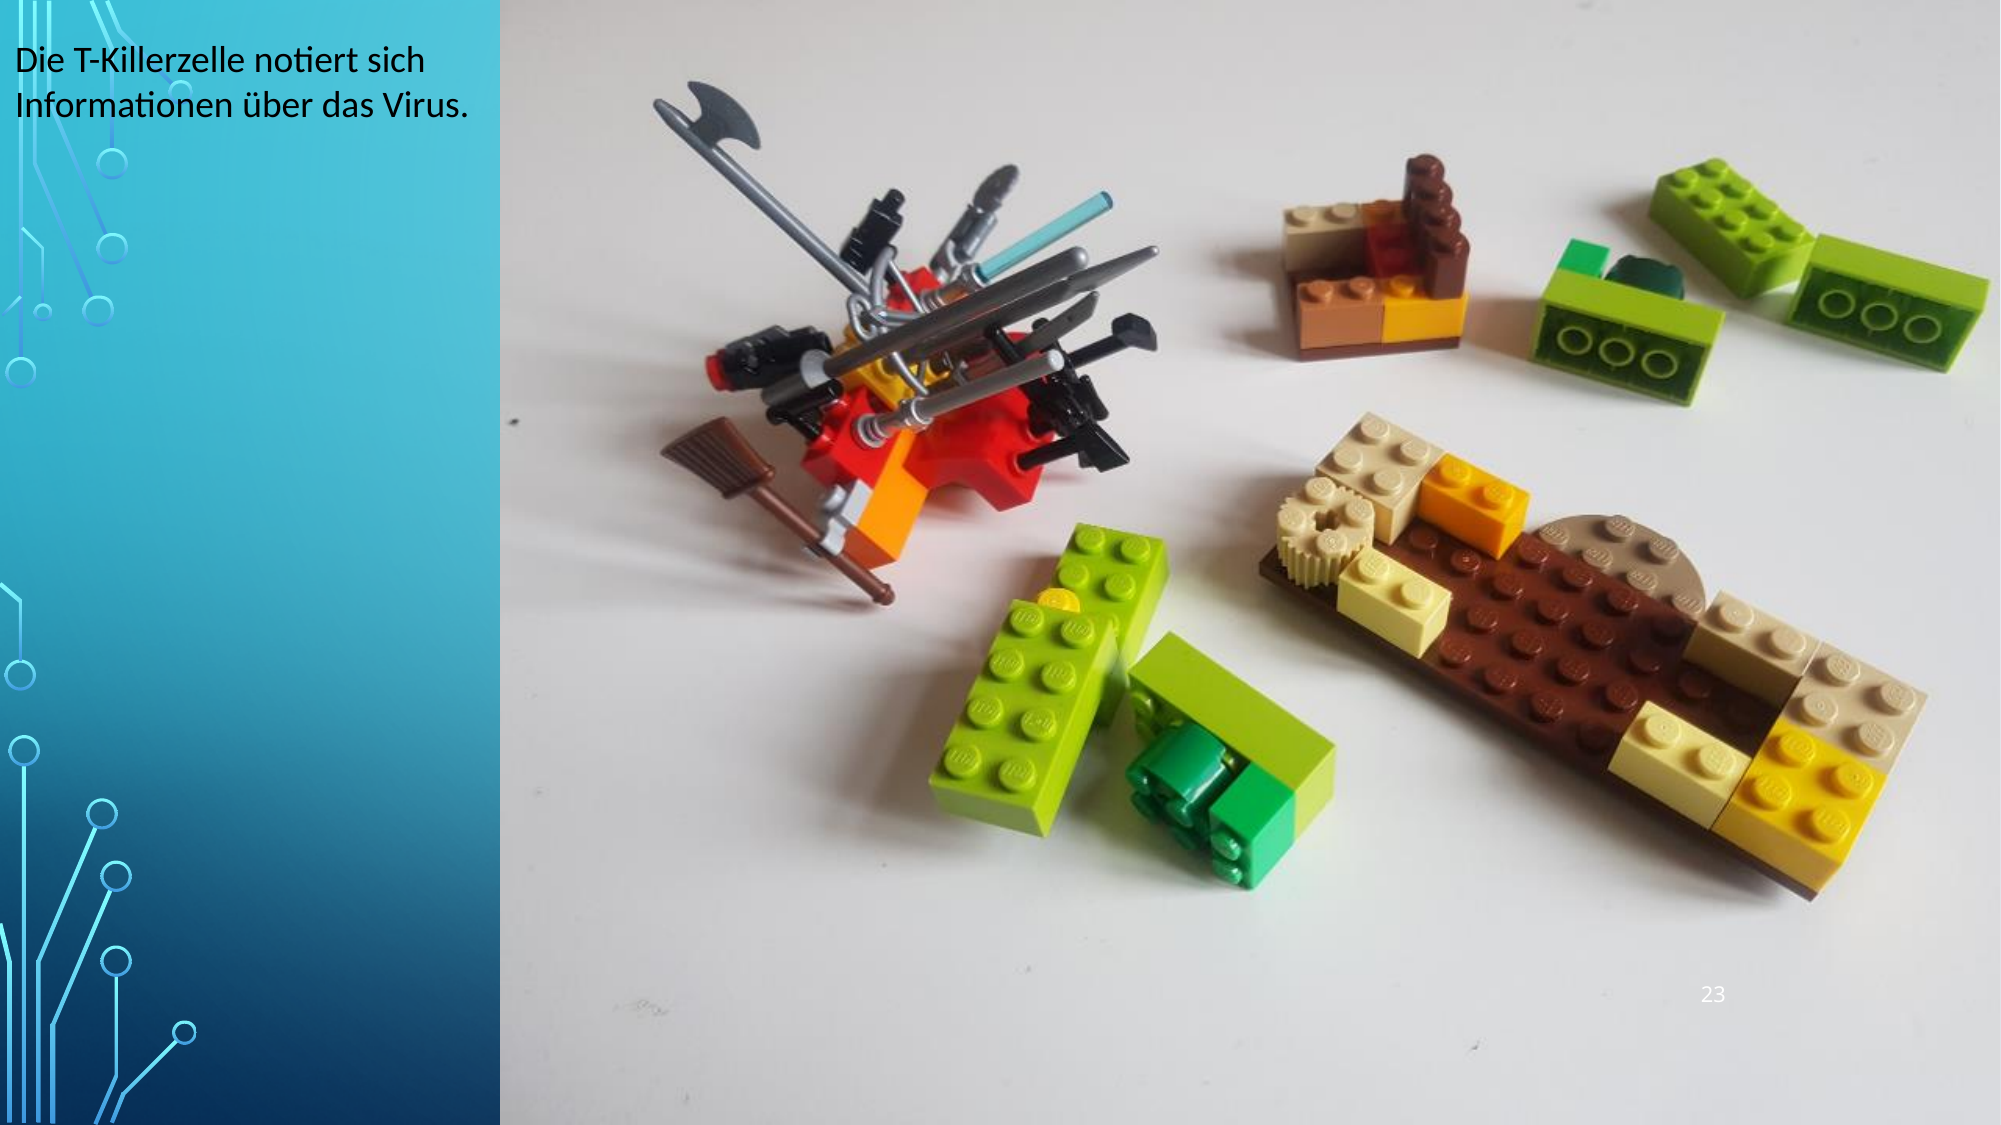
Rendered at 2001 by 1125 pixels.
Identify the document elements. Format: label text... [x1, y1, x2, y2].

text_box Die T-Killerzelle notiert sich Informationen über das Virus. [0, 27, 489, 134]
picture [500, 0, 2000, 1125]
text_box [1685, 965, 1813, 1025]
